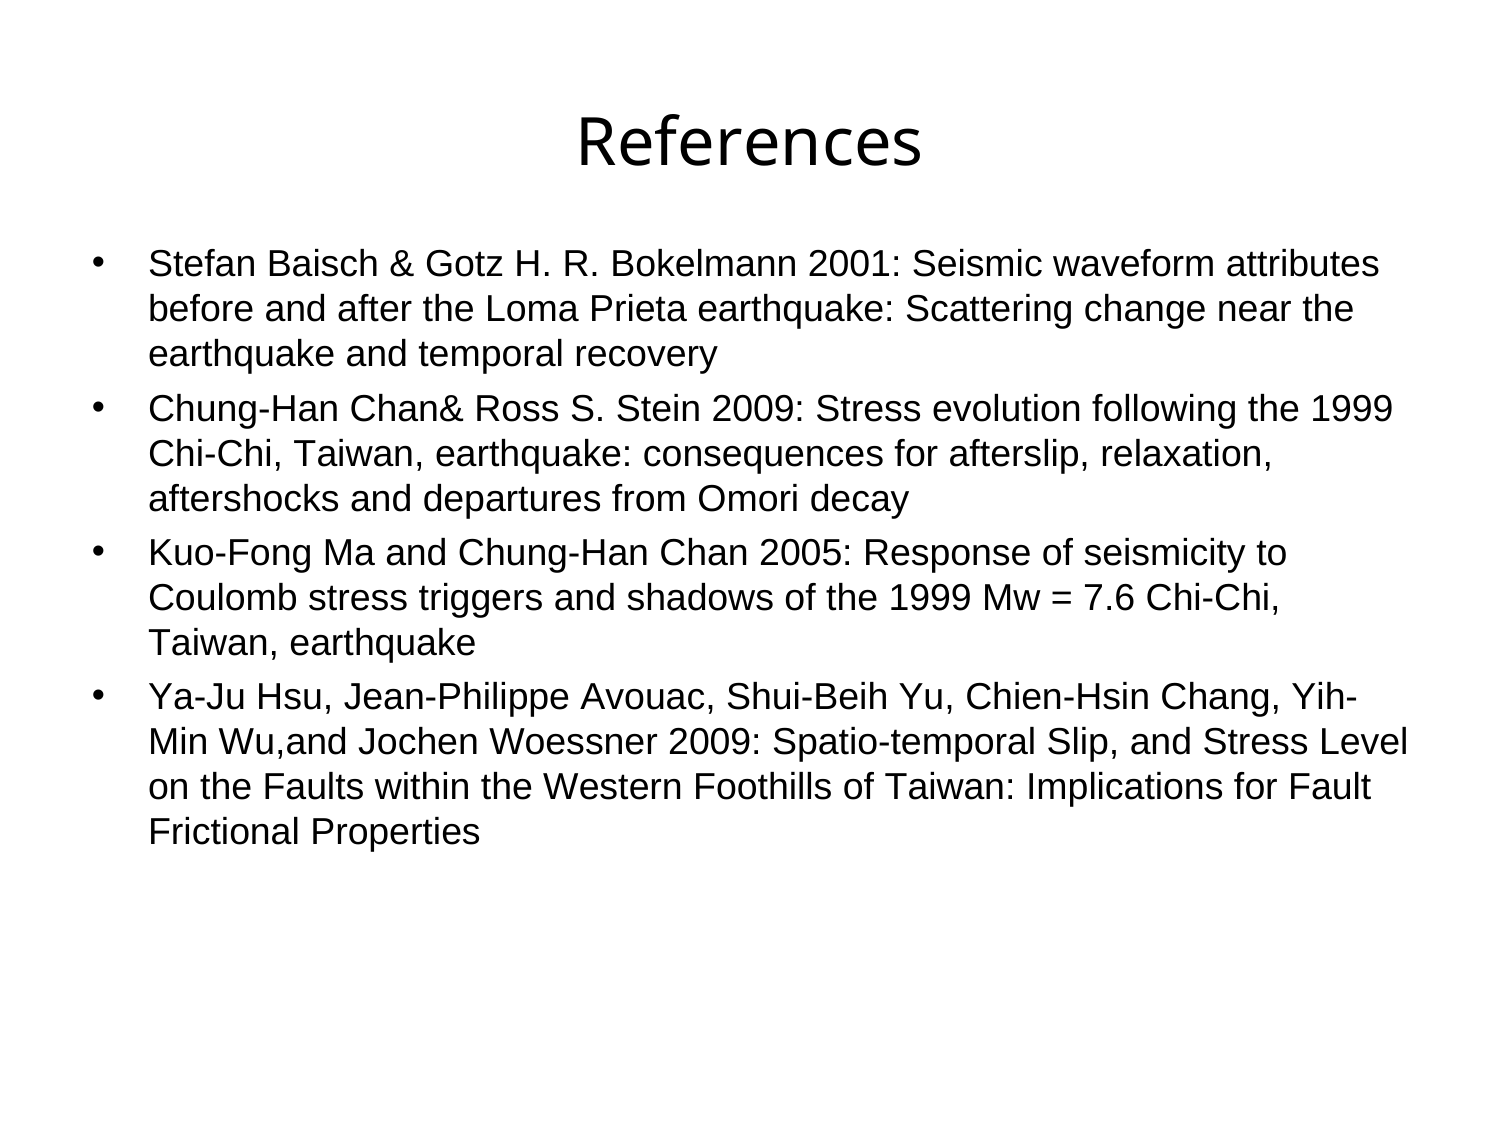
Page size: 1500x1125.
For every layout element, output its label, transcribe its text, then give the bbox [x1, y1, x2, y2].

list Stefan Baisch & Gotz H. R. Bokelmann 2001: Seismic waveform attributes before and after the Loma Prieta earthquake: Scattering change near the earthquake and temporal recovery Chung-Han Chan& Ross S. Stein 2009: Stress evolution following the 1999 Chi-Chi, Taiwan, earthquake: consequences for afterslip, relaxation, aftershocks and departures from Omori decay Kuo-Fong Ma and Chung-Han Chan 2005: Response of seismicity to Coulomb stress triggers and shadows of the 1999 Mw = 7.6 Chi-Chi, Taiwan, earthquake Ya-Ju Hsu, Jean-Philippe Avouac, Shui-Beih Yu, Chien-Hsin Chang, Yih-Min Wu,and Jochen Woessner 2009: Spatio-temporal Slip, and Stress Level on the Faults within the Western Foothills of Taiwan: Implications for Fault Frictional Properties [76, 231, 1427, 975]
title References [75, 45, 1426, 233]
